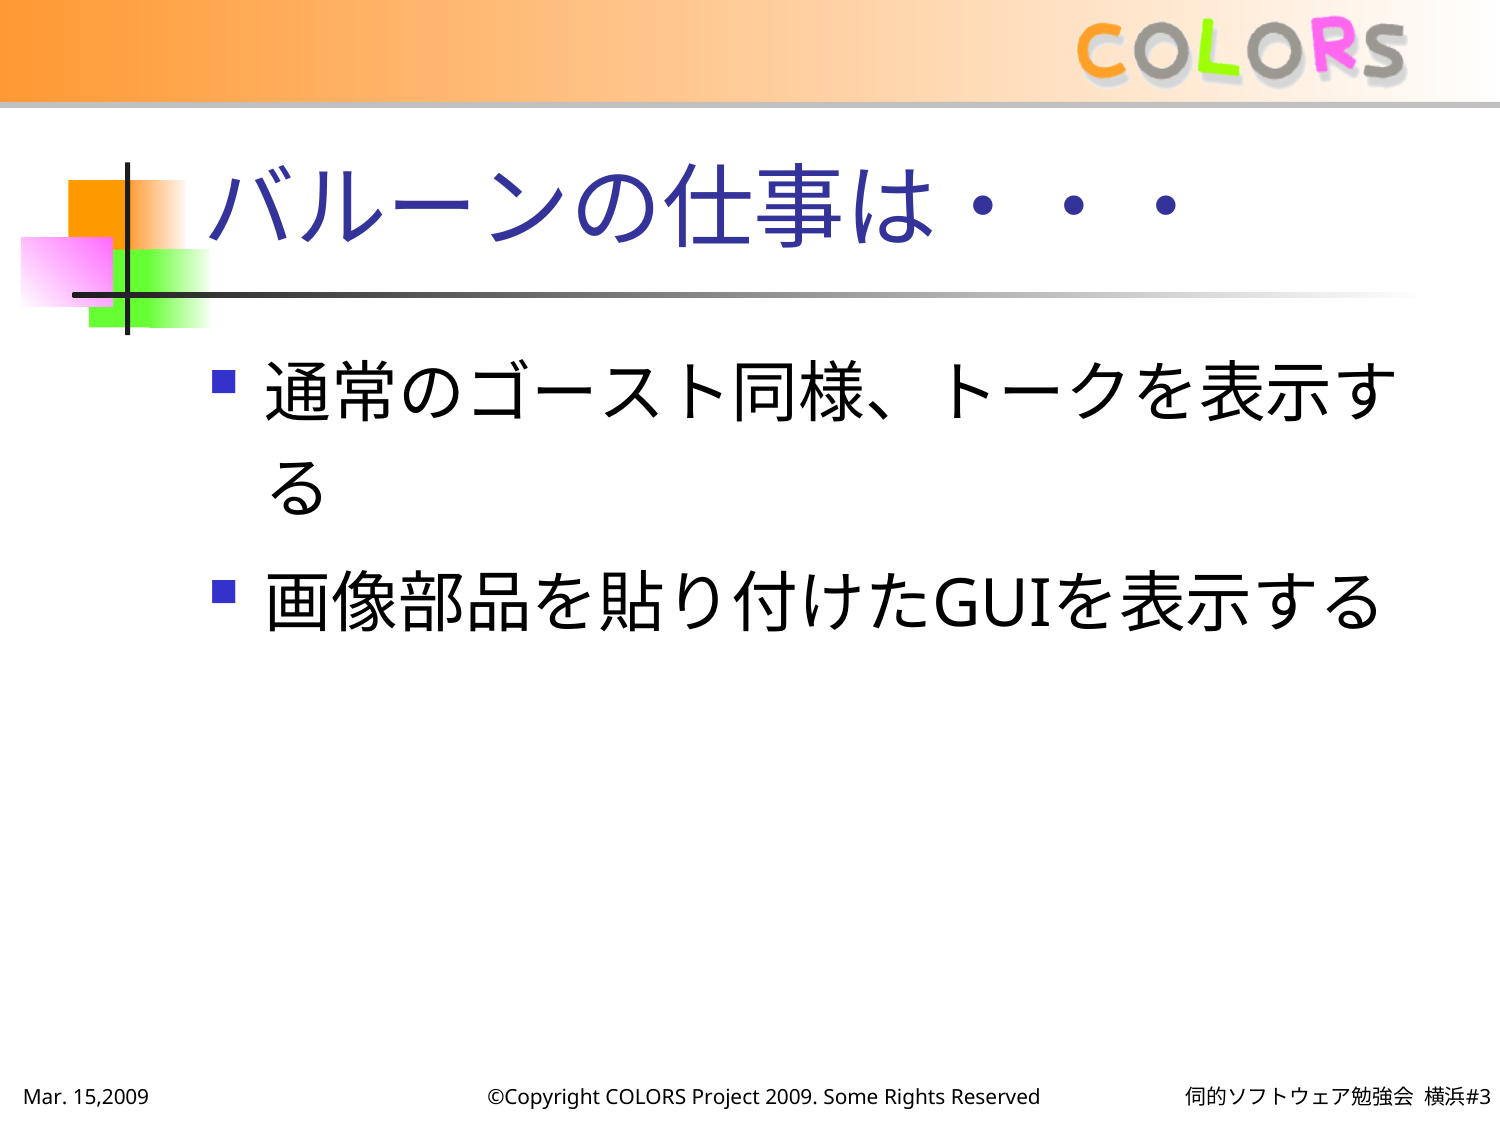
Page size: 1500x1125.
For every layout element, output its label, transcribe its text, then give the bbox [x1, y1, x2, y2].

list 通常のゴースト同様、トークを表示する 画像部品を貼り付けたGUIを表示する [193, 331, 1469, 1007]
title バルーンの仕事は・・・ [188, 35, 1468, 276]
